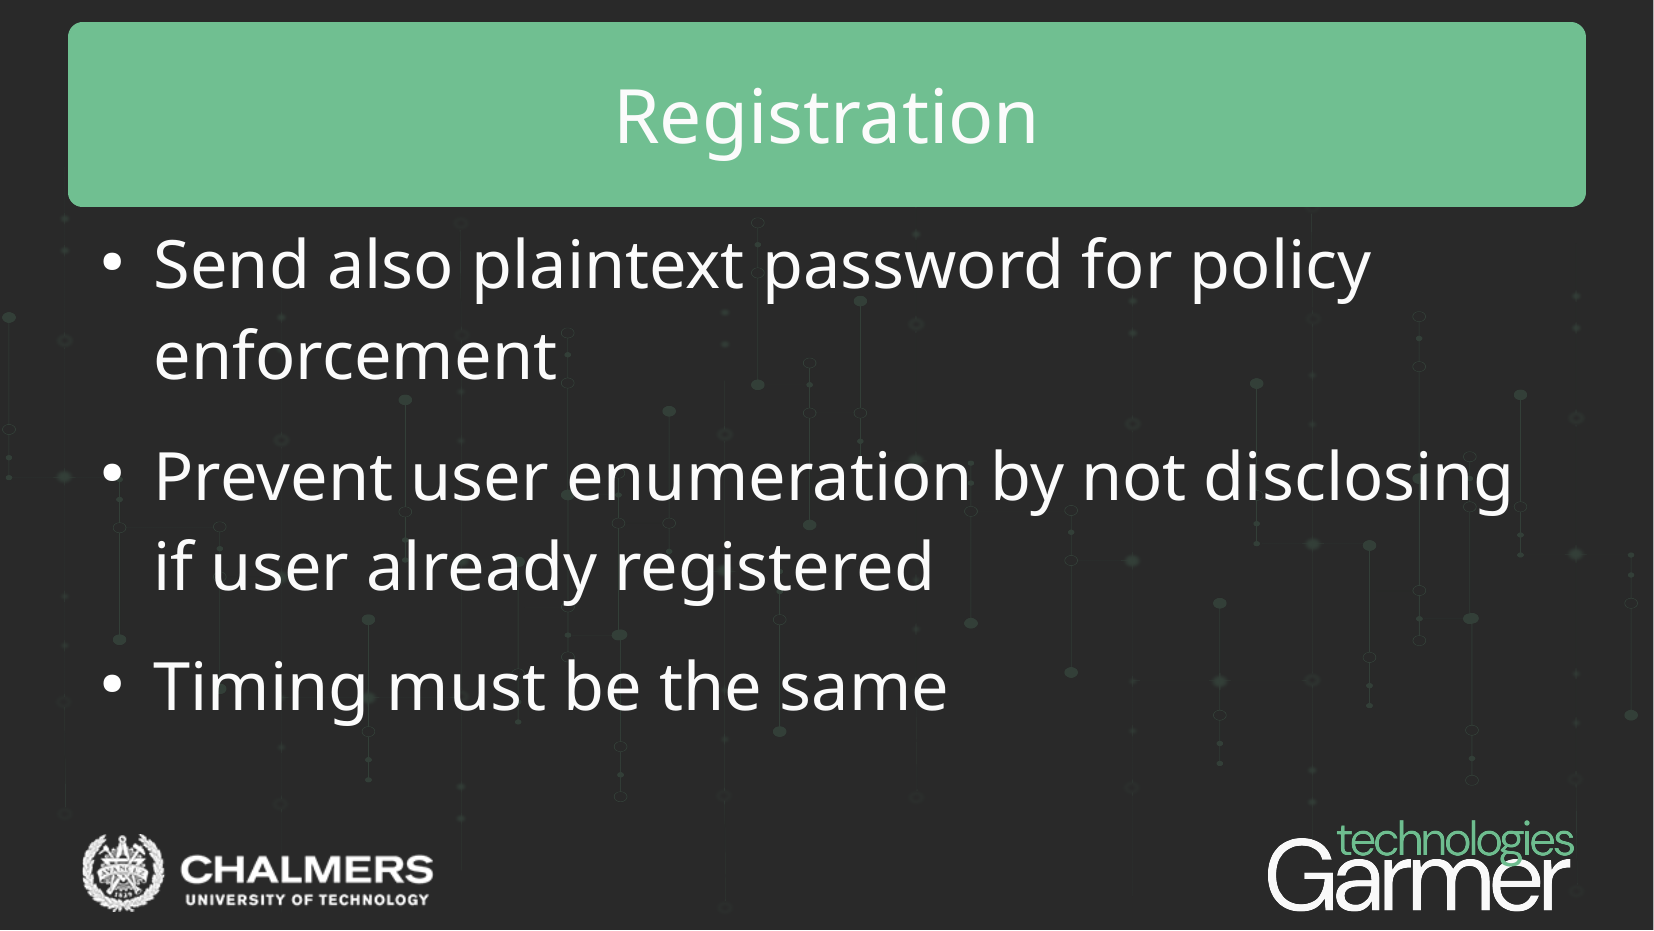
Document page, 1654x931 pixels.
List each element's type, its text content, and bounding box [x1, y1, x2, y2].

picture [82, 834, 443, 912]
list Send also plaintext password for policy enforcement Prevent user enumeration by not disclosing if user already registered Timing must be the same [82, 217, 1571, 758]
picture [1246, 807, 1607, 912]
title Registration [82, 37, 1571, 193]
